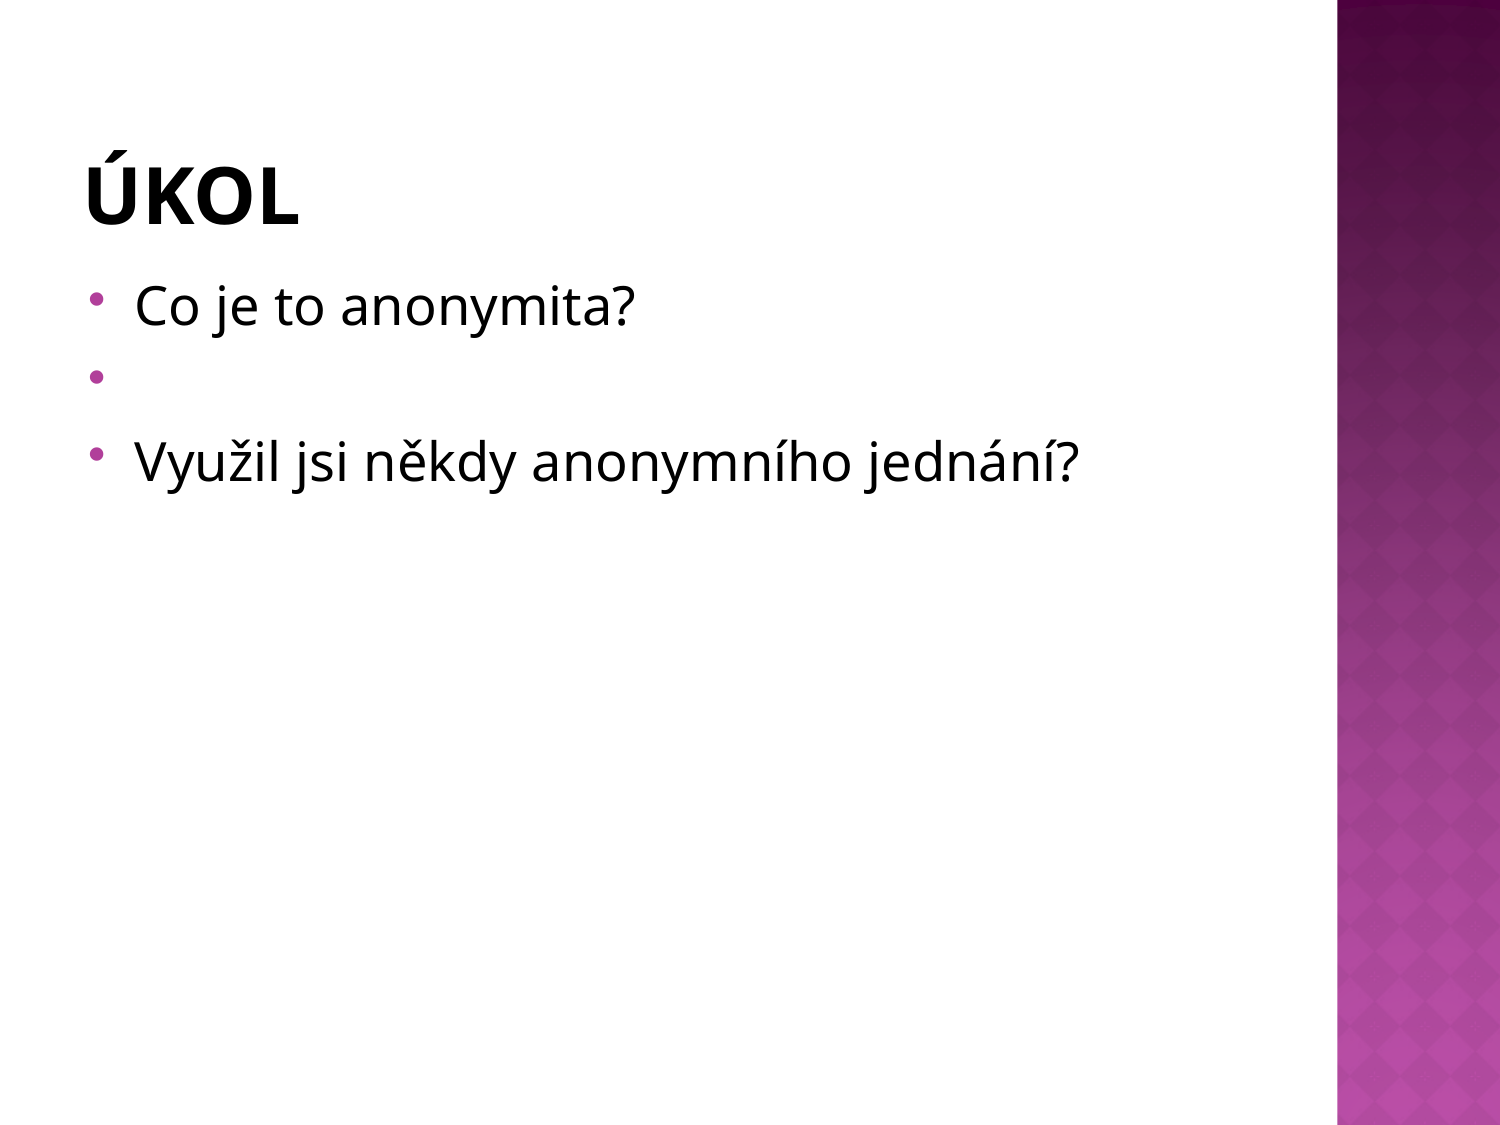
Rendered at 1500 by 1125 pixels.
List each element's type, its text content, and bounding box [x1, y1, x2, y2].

title Úkol [75, 52, 1263, 241]
list Co je to anonymita? Využil jsi někdy anonymního jednání? [75, 264, 1263, 1060]
